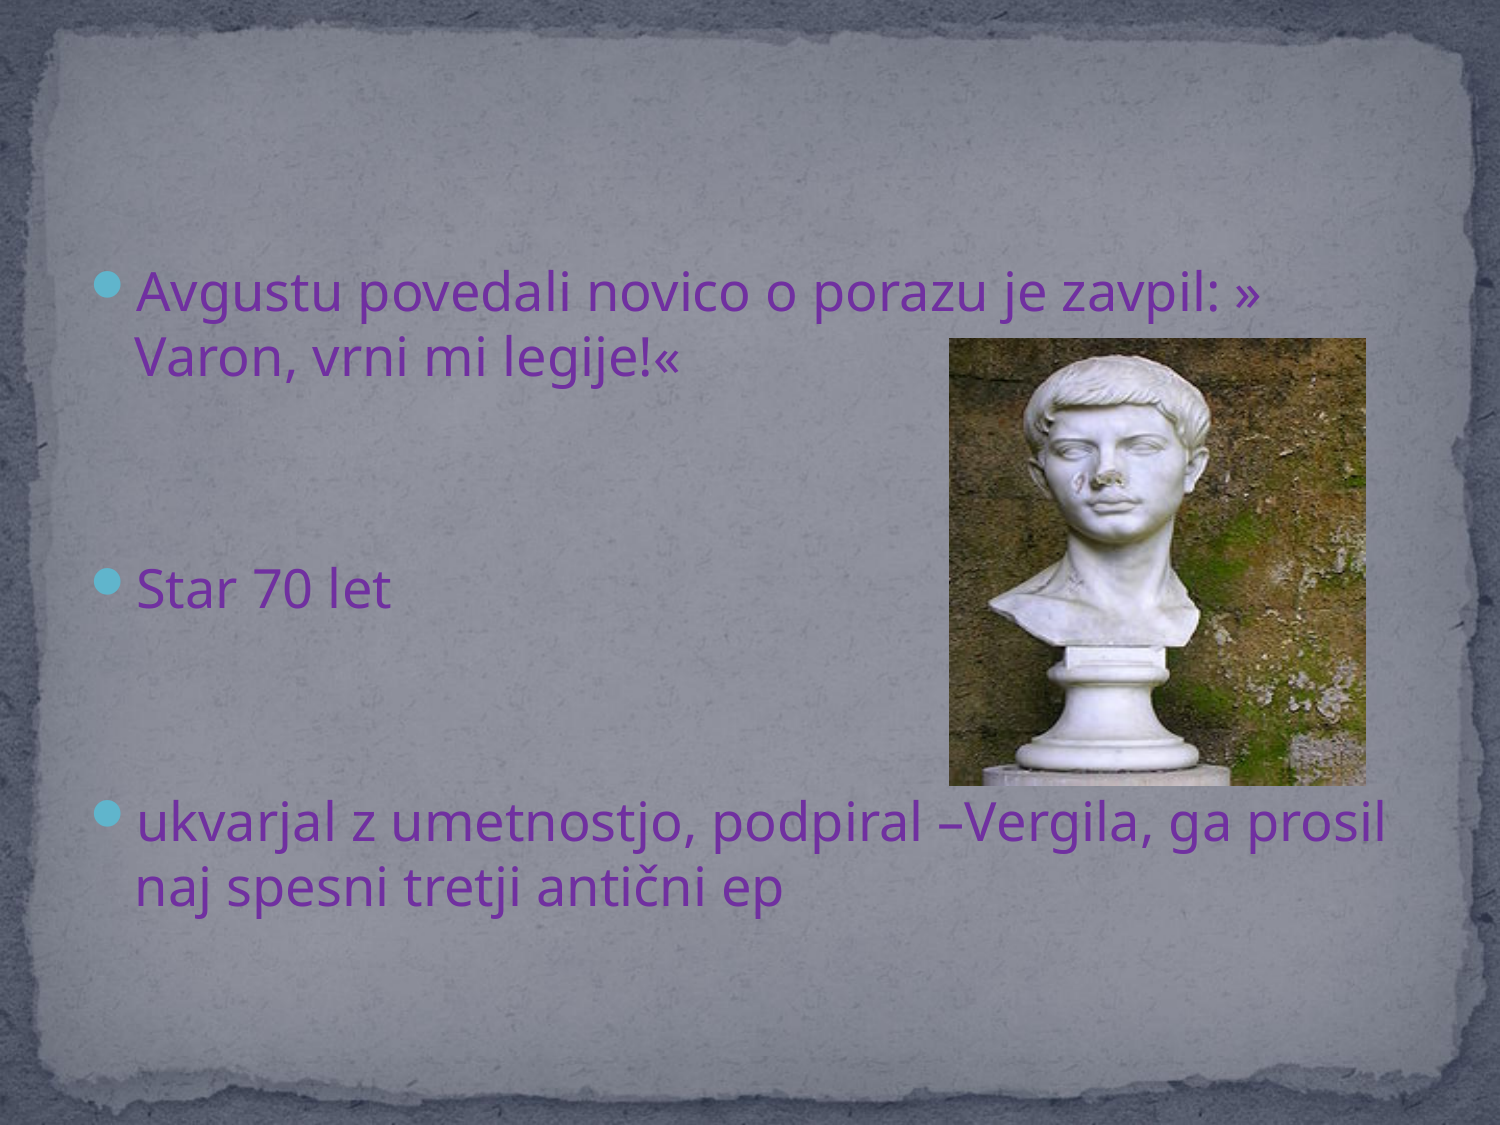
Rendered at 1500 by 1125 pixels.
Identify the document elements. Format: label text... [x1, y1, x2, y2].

picture [0, 0, 1500, 1125]
list Avgustu povedali novico o porazu je zavpil: » Varon, vrni mi legije!« Star 70 let ukvarjal z umetnostjo, podpiral –Vergila, ga prosil naj spesni tretji antični ep [75, 249, 1425, 1000]
